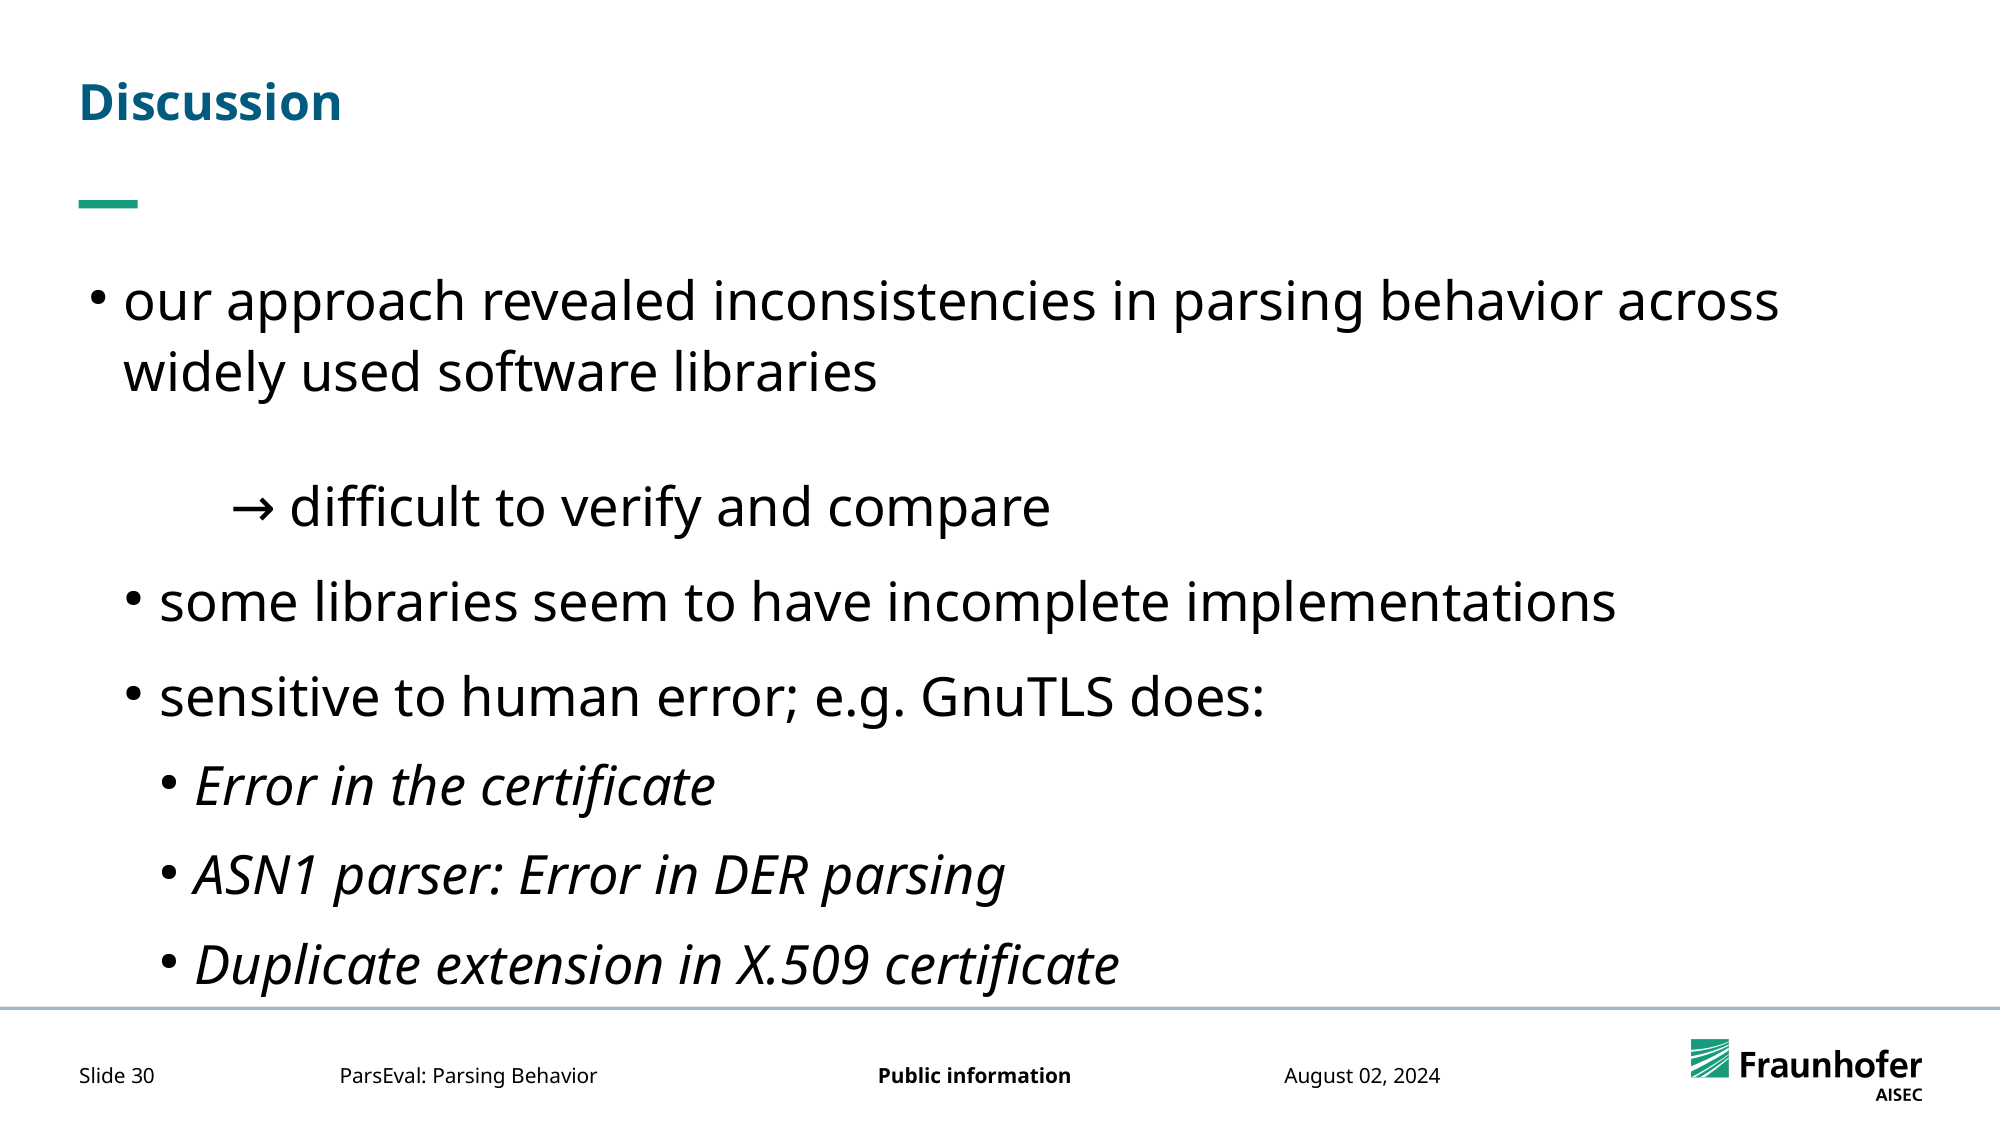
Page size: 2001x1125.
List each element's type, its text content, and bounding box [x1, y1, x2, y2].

list our approach revealed inconsistencies in parsing behavior across widely used software libraries → difficult to verify and compare some libraries seem to have incomplete implementations sensitive to human error; e.g. GnuTLS does: Error in the certificate ASN1 parser: Error in DER parsing Duplicate extension in X.509 certificate [88, 259, 1890, 1034]
title Discussion [78, 64, 1922, 128]
picture [1691, 1039, 1922, 1101]
